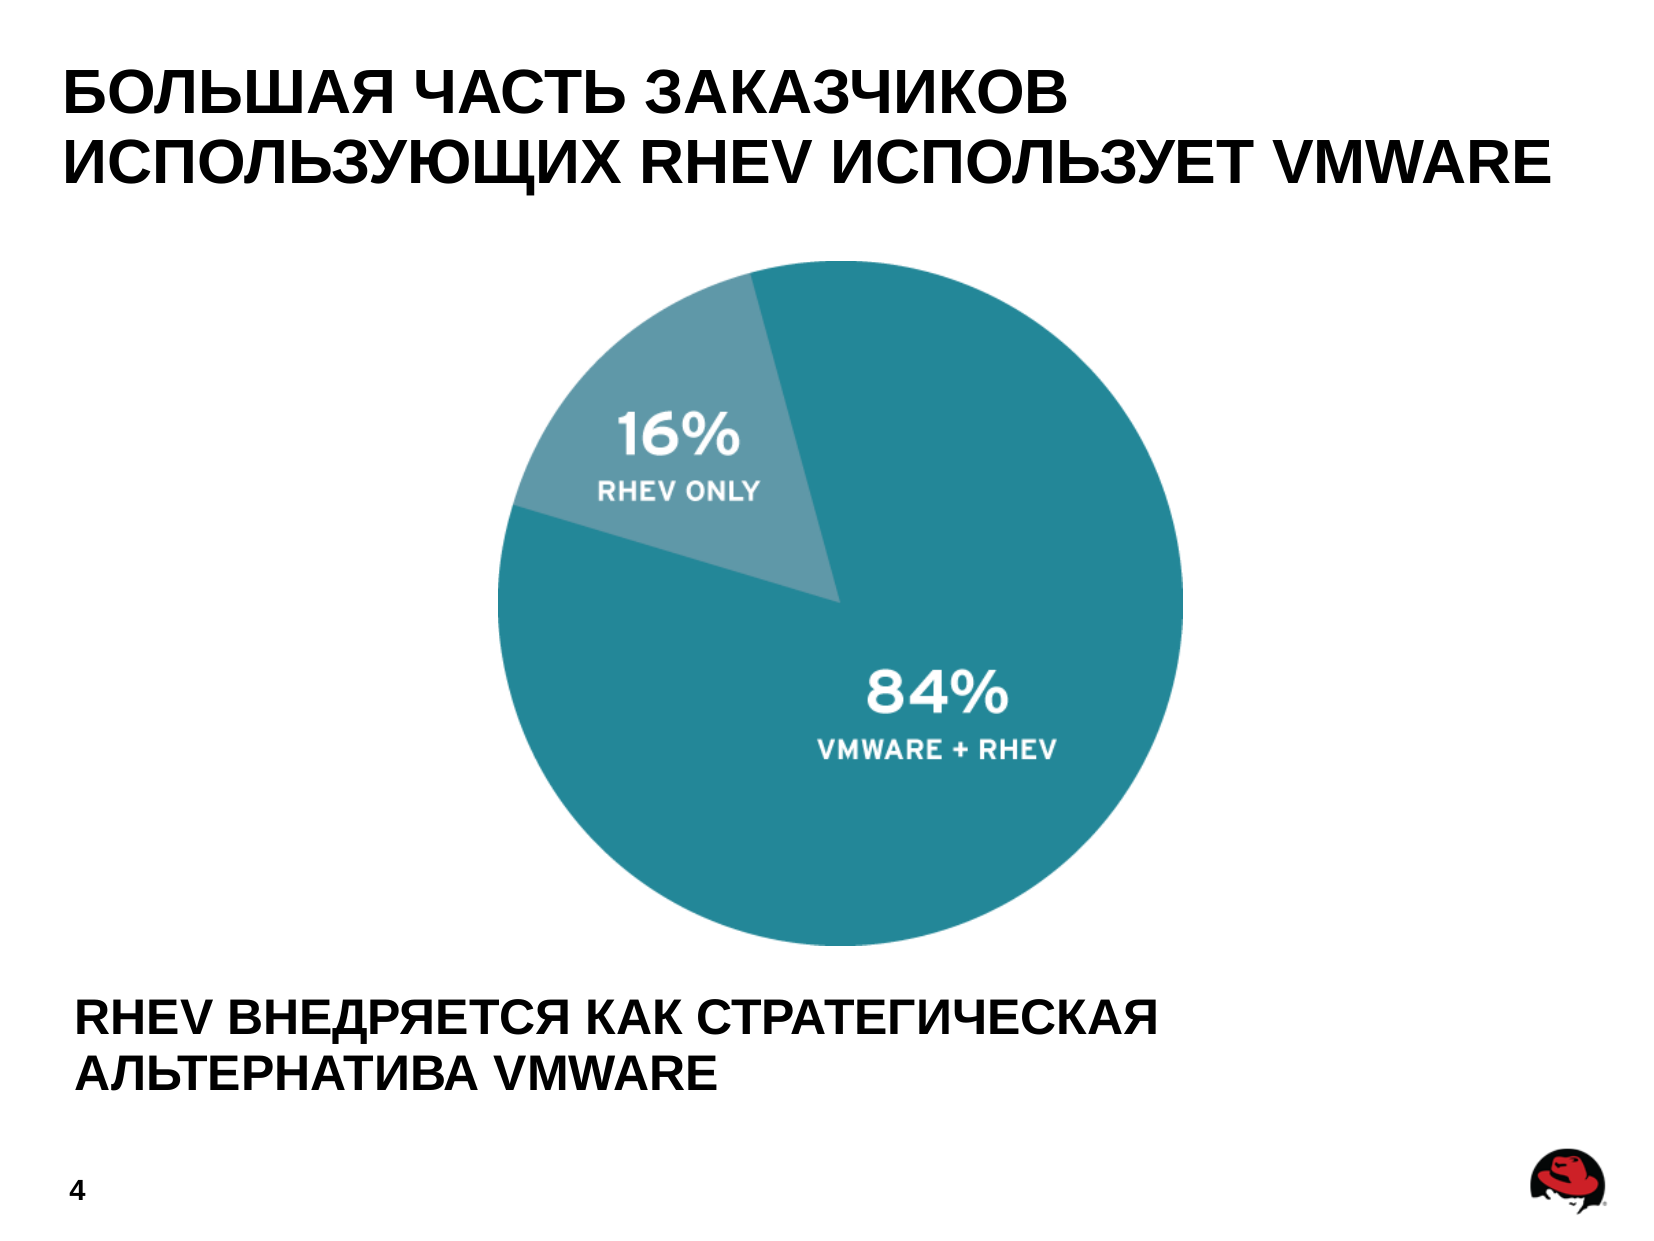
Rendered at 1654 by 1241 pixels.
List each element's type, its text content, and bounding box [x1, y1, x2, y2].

picture [1529, 1146, 1613, 1224]
picture [498, 261, 1183, 946]
list RHEV ВНЕДРЯЕТСЯ КАК СТРАТЕГИЧЕСКАЯ АЛЬТЕРНАТИВА VMWARE [74, 989, 1501, 1140]
title БОЛЬШАЯ ЧАСТЬ ЗАКАЗЧИКОВ ИСПОЛЬЗУЮЩИХ RHEV ИСПОЛЬЗУЕТ VMWARE [62, 33, 1585, 221]
